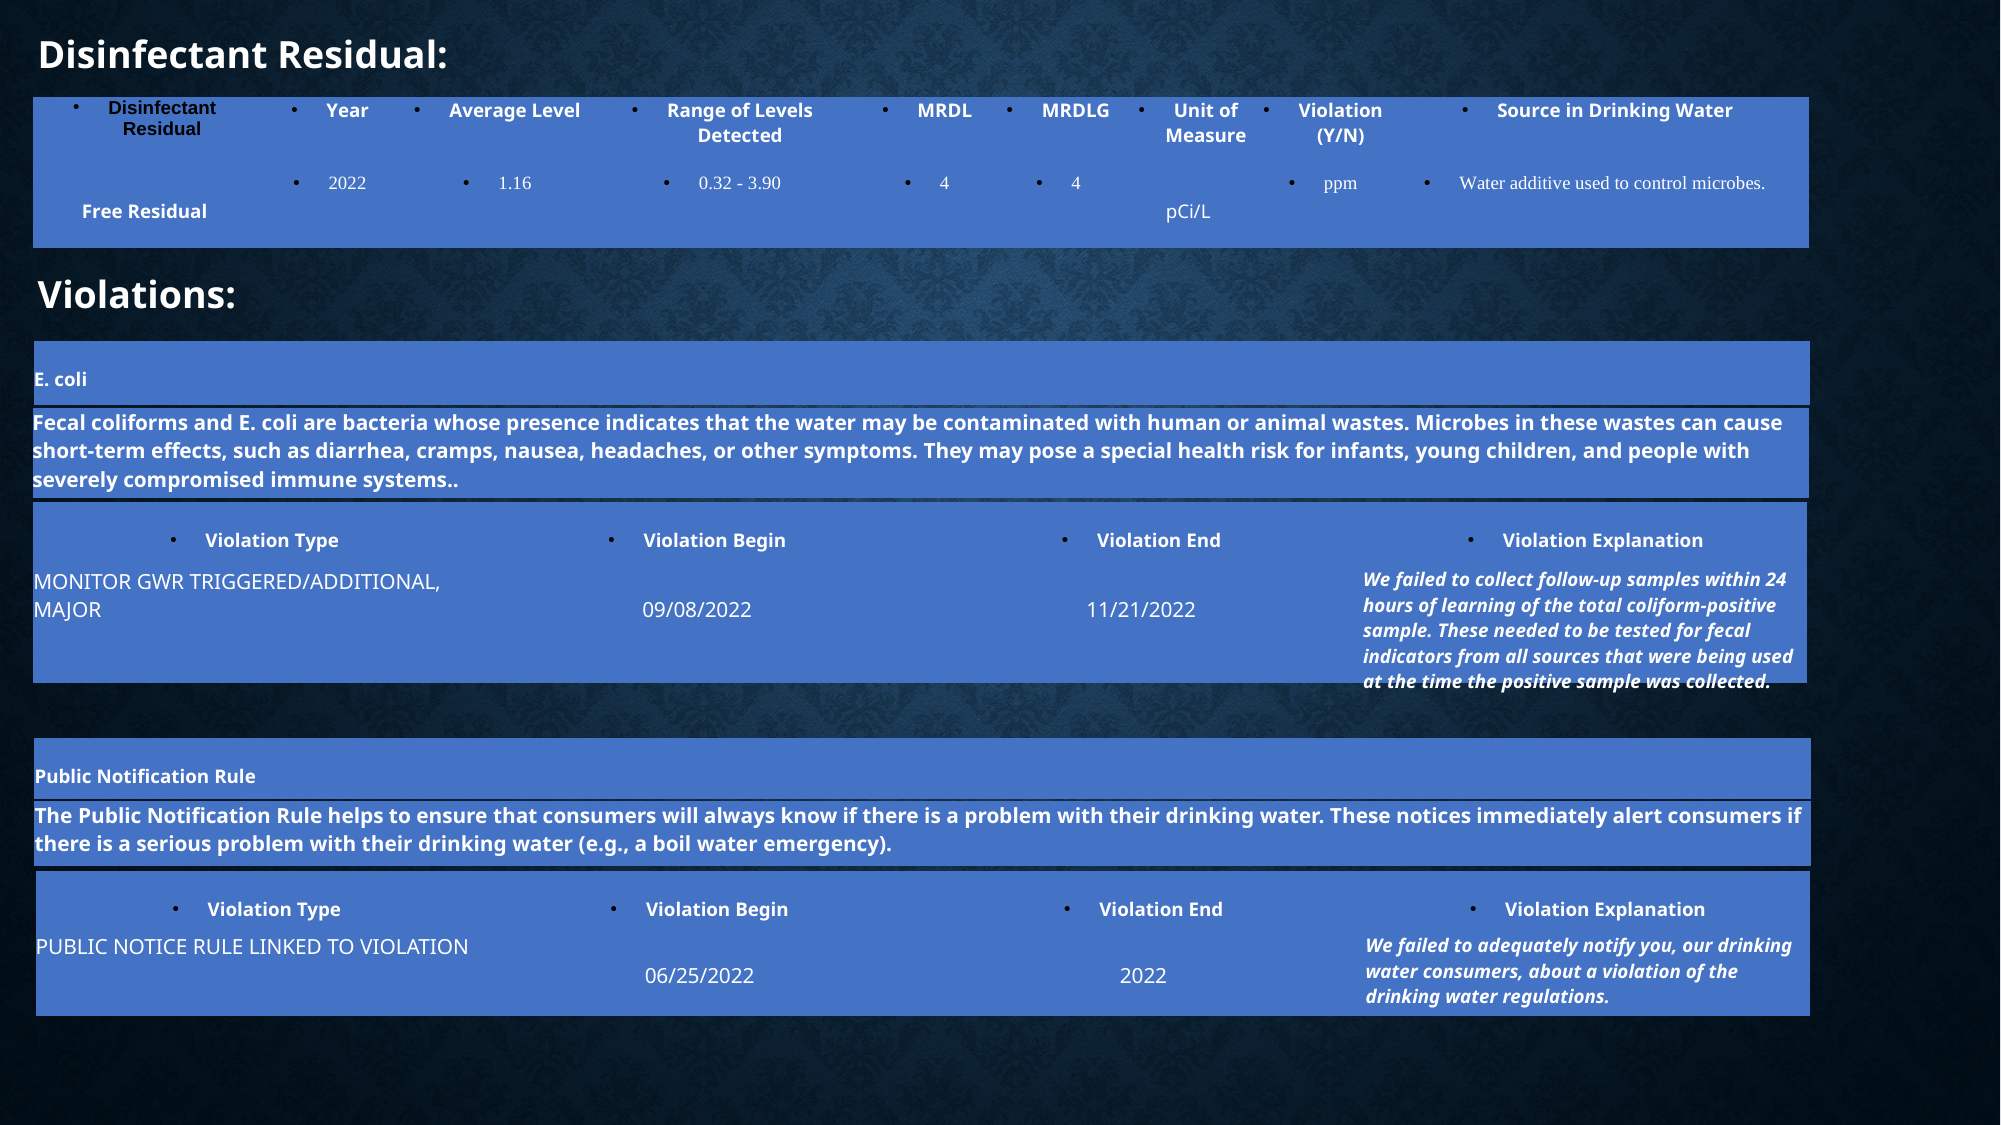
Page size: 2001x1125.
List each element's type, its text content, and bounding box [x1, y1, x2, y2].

table_cell PUBLIC NOTICE RULE LINKED TO VIOLATION [36, 933, 477, 1016]
table_header Source in Drinking Water [1385, 97, 1809, 173]
table_header E. coli [34, 341, 1810, 405]
table_header Violation Explanation [1366, 871, 1810, 933]
table_header Range of Levels Detected [591, 97, 854, 173]
table_header Violation Type [36, 871, 477, 933]
table_cell 4 [854, 173, 1001, 248]
table_cell 2022 [256, 173, 404, 248]
table_header MRDLG [1001, 97, 1116, 173]
table_header Violation End [919, 502, 1363, 567]
text_box Disinfectant Residual: [22, 23, 1809, 85]
table_cell ppm [1260, 173, 1385, 248]
text_box Violations: [22, 263, 1023, 324]
table_cell 09/08/2022 [475, 567, 919, 683]
table_header The Public Notification Rule helps to ensure that consumers will always know if there is a problem with their drinking water. These notices immediately alert consumers if there is a serious problem with their drinking water (e.g., a boil water emergency). [34, 801, 1811, 866]
table_cell 0.32 - 3.90 [591, 173, 854, 248]
table_cell 2022 [921, 933, 1366, 1016]
table_cell 1.16 [404, 173, 591, 248]
table_header Violation End [921, 871, 1366, 933]
table_header Violation (Y/N) [1260, 97, 1385, 173]
table_header Public Notification Rule [34, 738, 1811, 799]
table_cell 4 [1001, 173, 1116, 248]
table_cell Water additive used to control microbes. [1385, 173, 1809, 248]
table_cell We failed to adequately notify you, our drinking water consumers, about a violation of the drinking water regulations. [1366, 933, 1810, 1016]
table_cell 06/25/2022 [477, 933, 921, 1016]
table_cell pCi/L [1116, 173, 1260, 248]
table_header Average Level [404, 97, 591, 173]
table_header Violation Explanation [1363, 502, 1807, 567]
table_cell We failed to collect follow-up samples within 24 hours of learning of the total coliform-positive sample. These needed to be tested for fecal indicators from all sources that were being used at the time the positive sample was collected. [1363, 567, 1807, 683]
table_header Unit of Measure [1116, 97, 1260, 173]
table_cell MONITOR GWR TRIGGERED/ADDITIONAL, MAJOR [33, 567, 475, 683]
table_header Violation Type [33, 502, 475, 567]
table_header Year [256, 97, 404, 173]
table_header Fecal coliforms and E. coli are bacteria whose presence indicates that the water may be contaminated with human or animal wastes. Microbes in these wastes can cause short-term effects, such as diarrhea, cramps, nausea, headaches, or other symptoms. They may pose a special health risk for infants, young children, and people with severely compromised immune systems.. [33, 408, 1809, 498]
table_header MRDL [854, 97, 1001, 173]
table_header Disinfectant Residual [33, 97, 256, 173]
table_cell Free Residual [33, 173, 256, 248]
table_header Violation Begin [475, 502, 919, 567]
table_cell 11/21/2022 [919, 567, 1363, 683]
table_header Violation Begin [477, 871, 921, 933]
